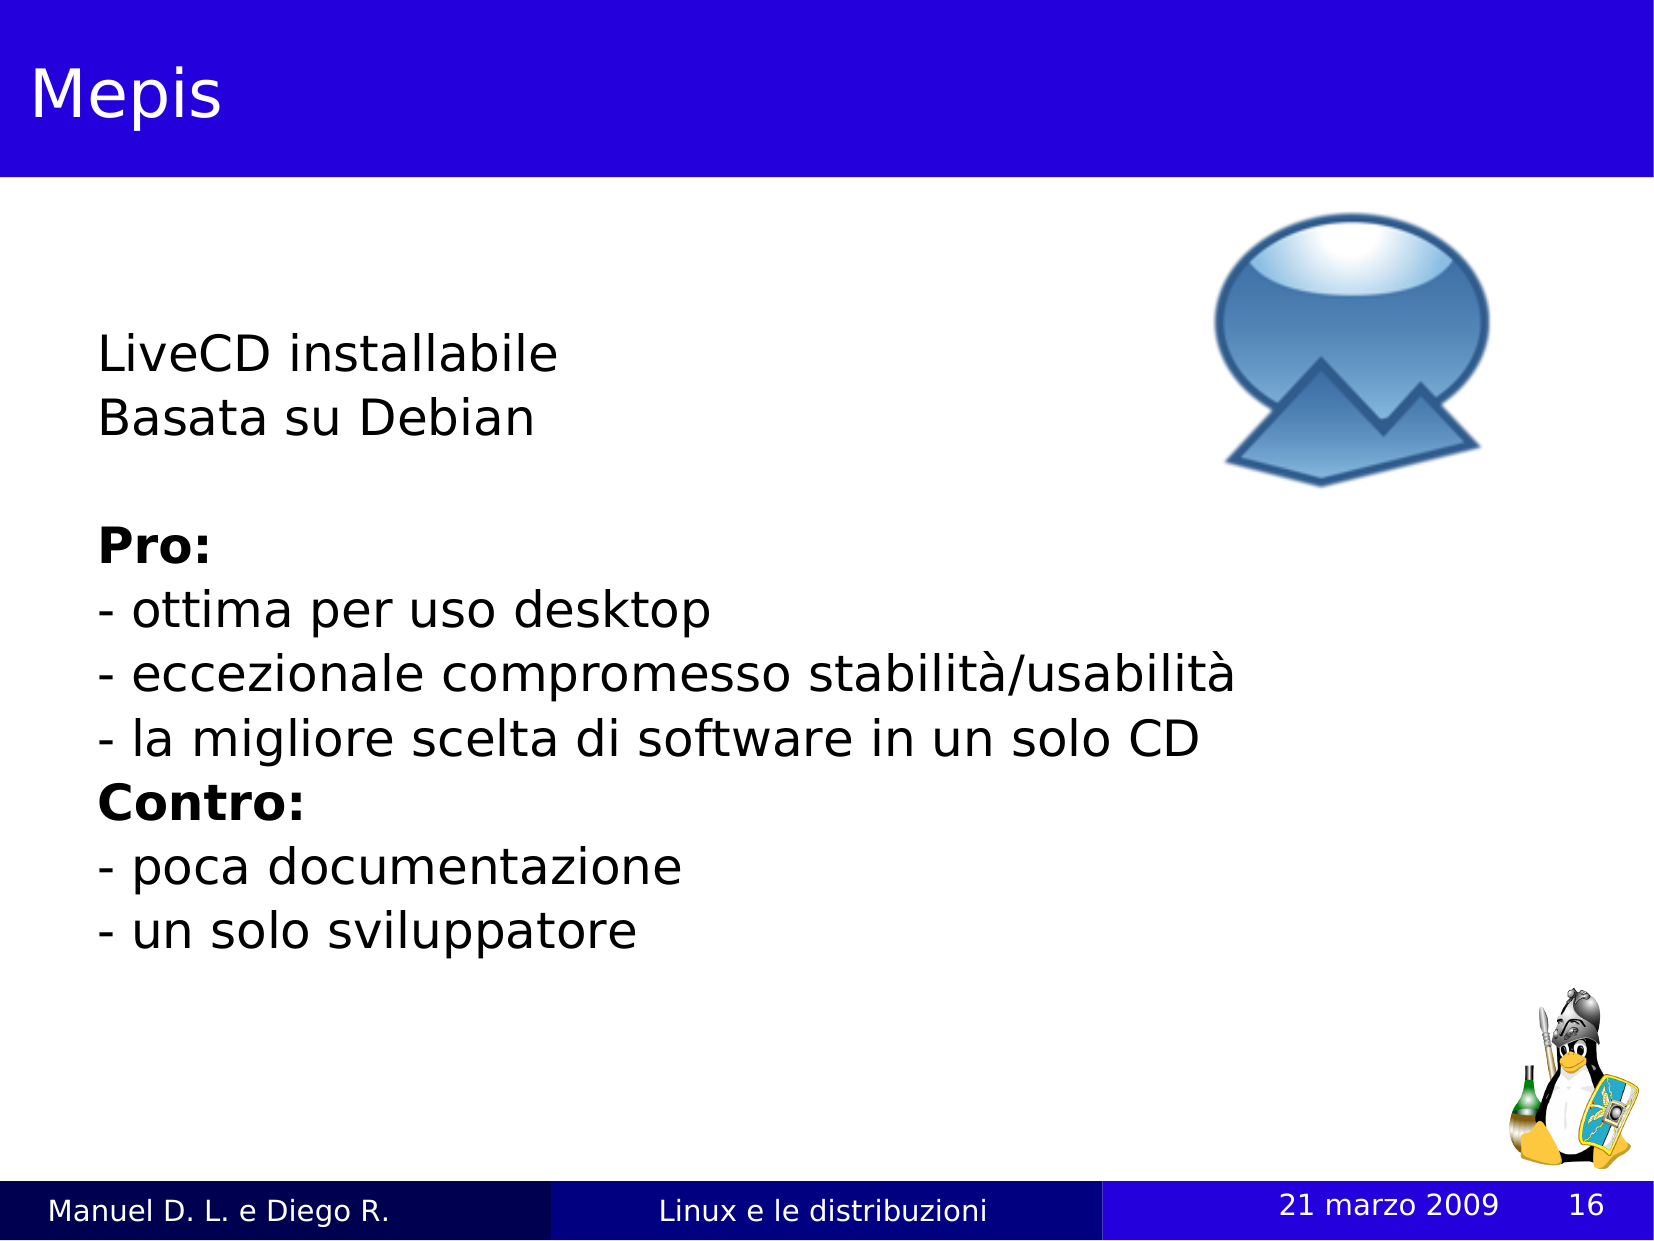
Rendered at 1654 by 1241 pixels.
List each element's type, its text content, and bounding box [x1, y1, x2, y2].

title Mepis [29, 0, 1518, 198]
picture [1205, 204, 1501, 500]
list LiveCD installabile Basata su Debian Pro: - ottima per uso desktop - eccezionale compromesso stabilità/usabilità - la migliore scelta di software in un solo CD Contro: - poca documentazione - un solo sviluppatore [79, 324, 1565, 1058]
picture [1509, 988, 1639, 1169]
